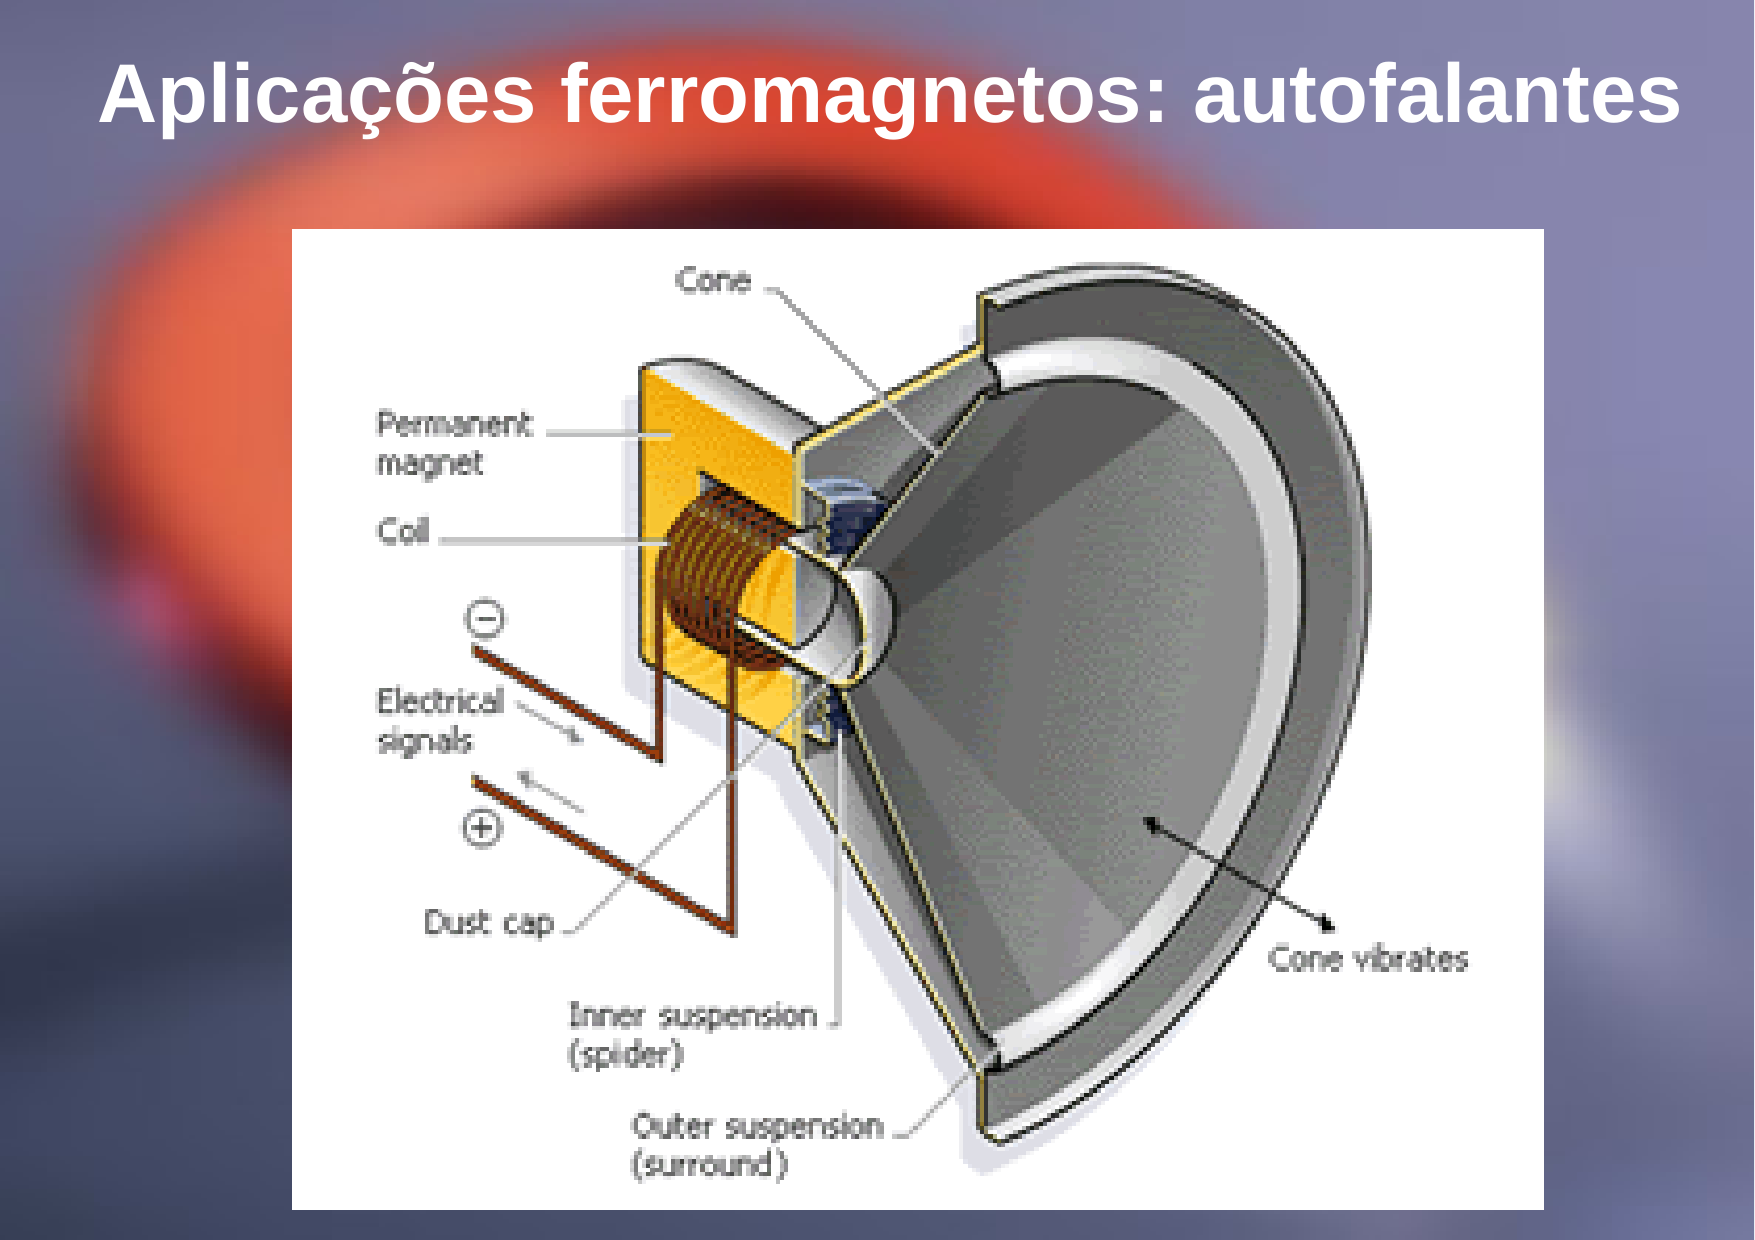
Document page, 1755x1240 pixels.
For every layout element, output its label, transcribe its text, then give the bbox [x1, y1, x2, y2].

picture [0, 0, 1755, 1240]
title Aplicações ferromagnetos: autofalantes [9, 0, 1755, 209]
